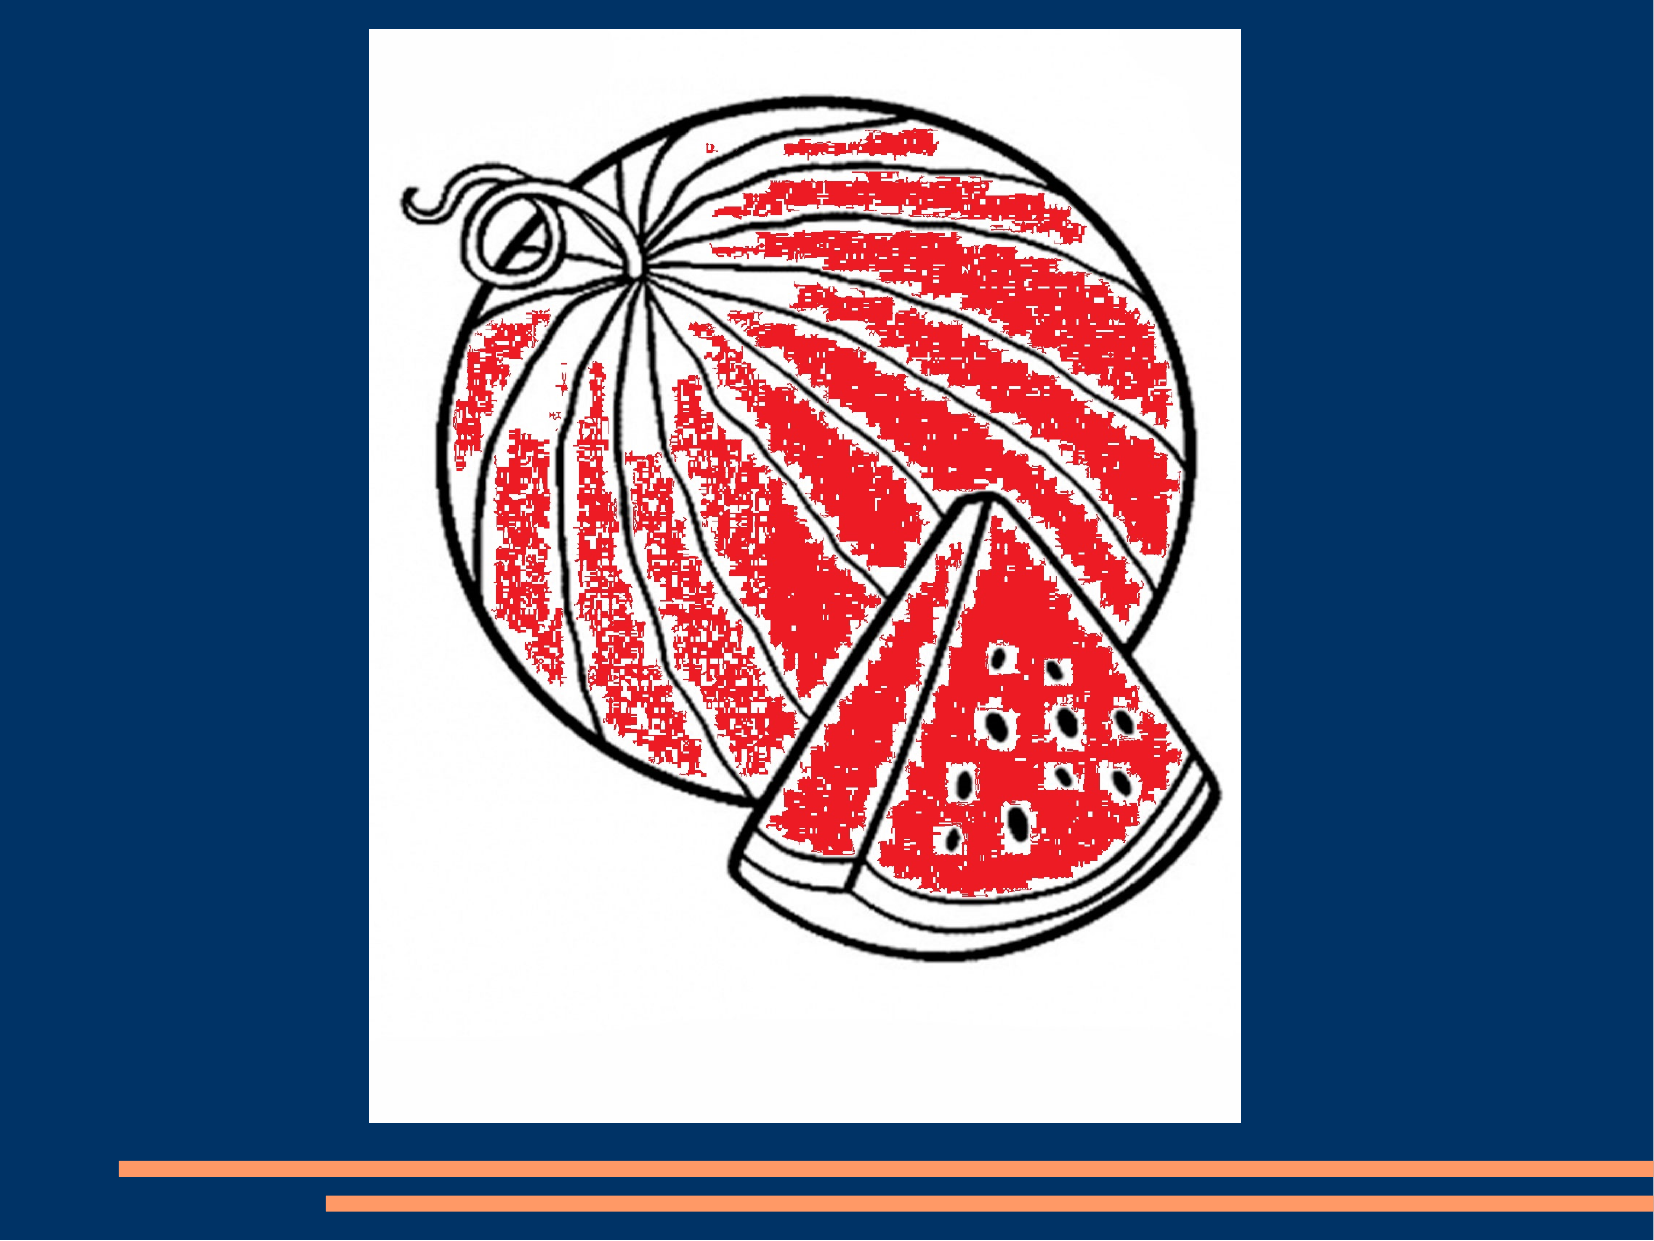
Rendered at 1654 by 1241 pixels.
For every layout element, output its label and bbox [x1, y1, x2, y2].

picture [369, 29, 1241, 1123]
